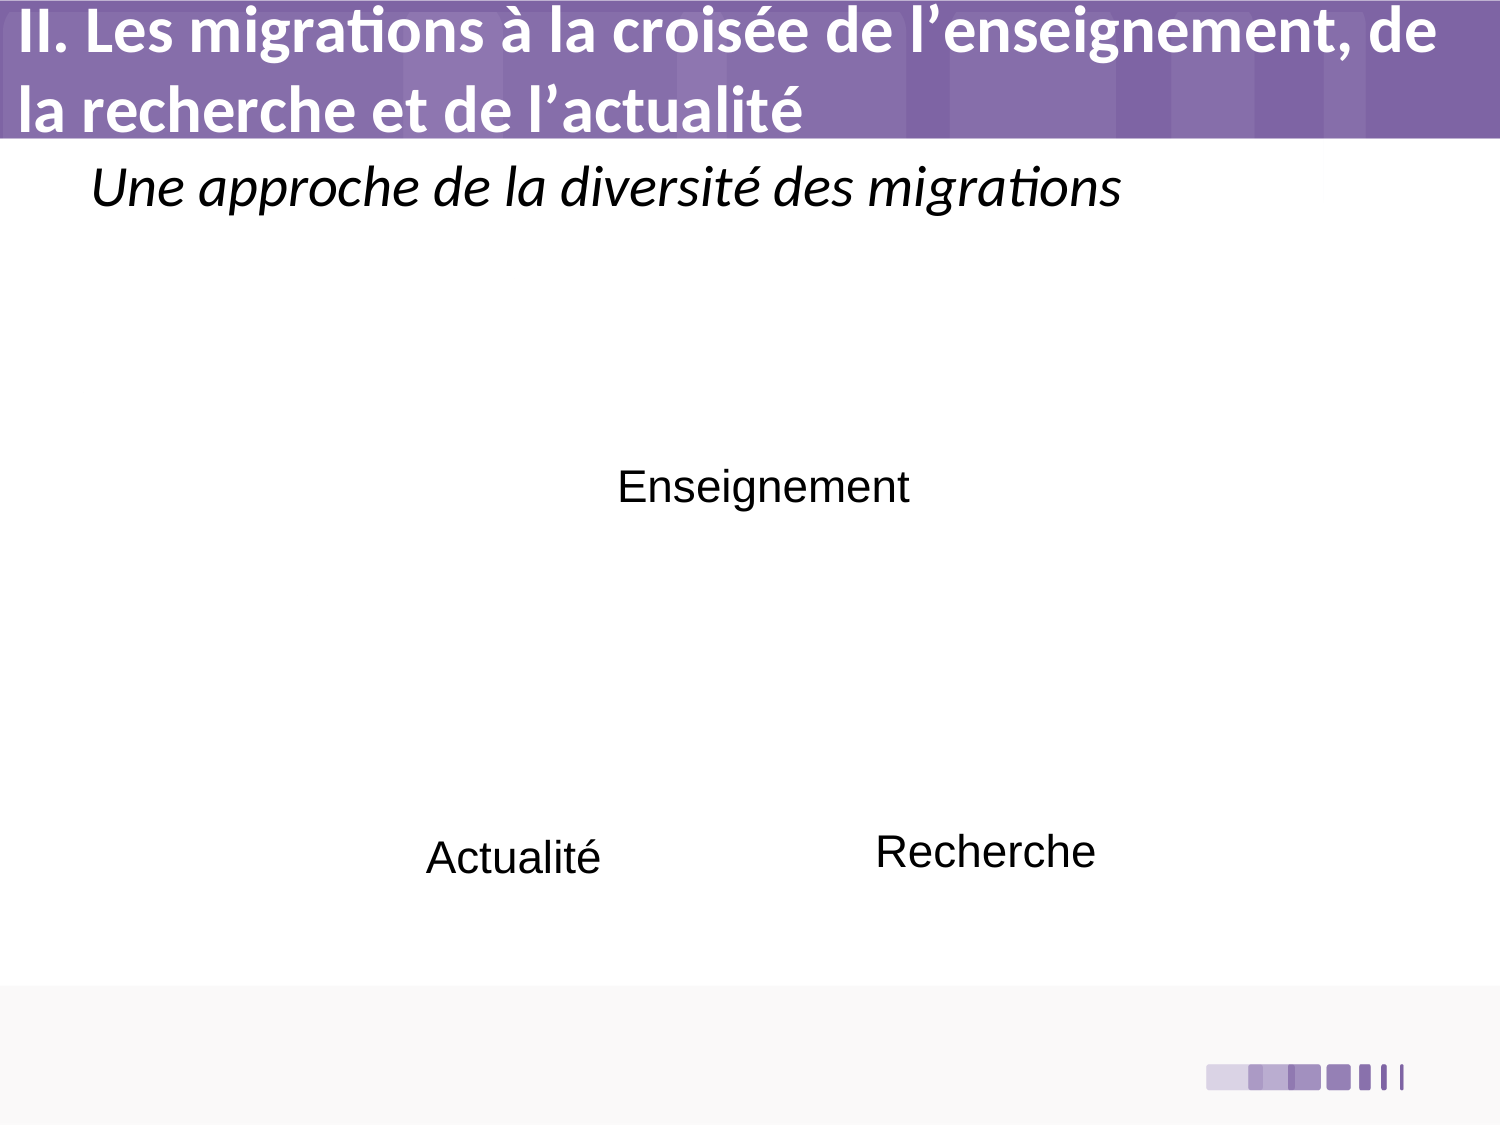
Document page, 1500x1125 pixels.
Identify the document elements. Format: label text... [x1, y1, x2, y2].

picture [0, 0, 1500, 1125]
text_box Une approche de la diversité des migrations [75, 140, 1426, 950]
